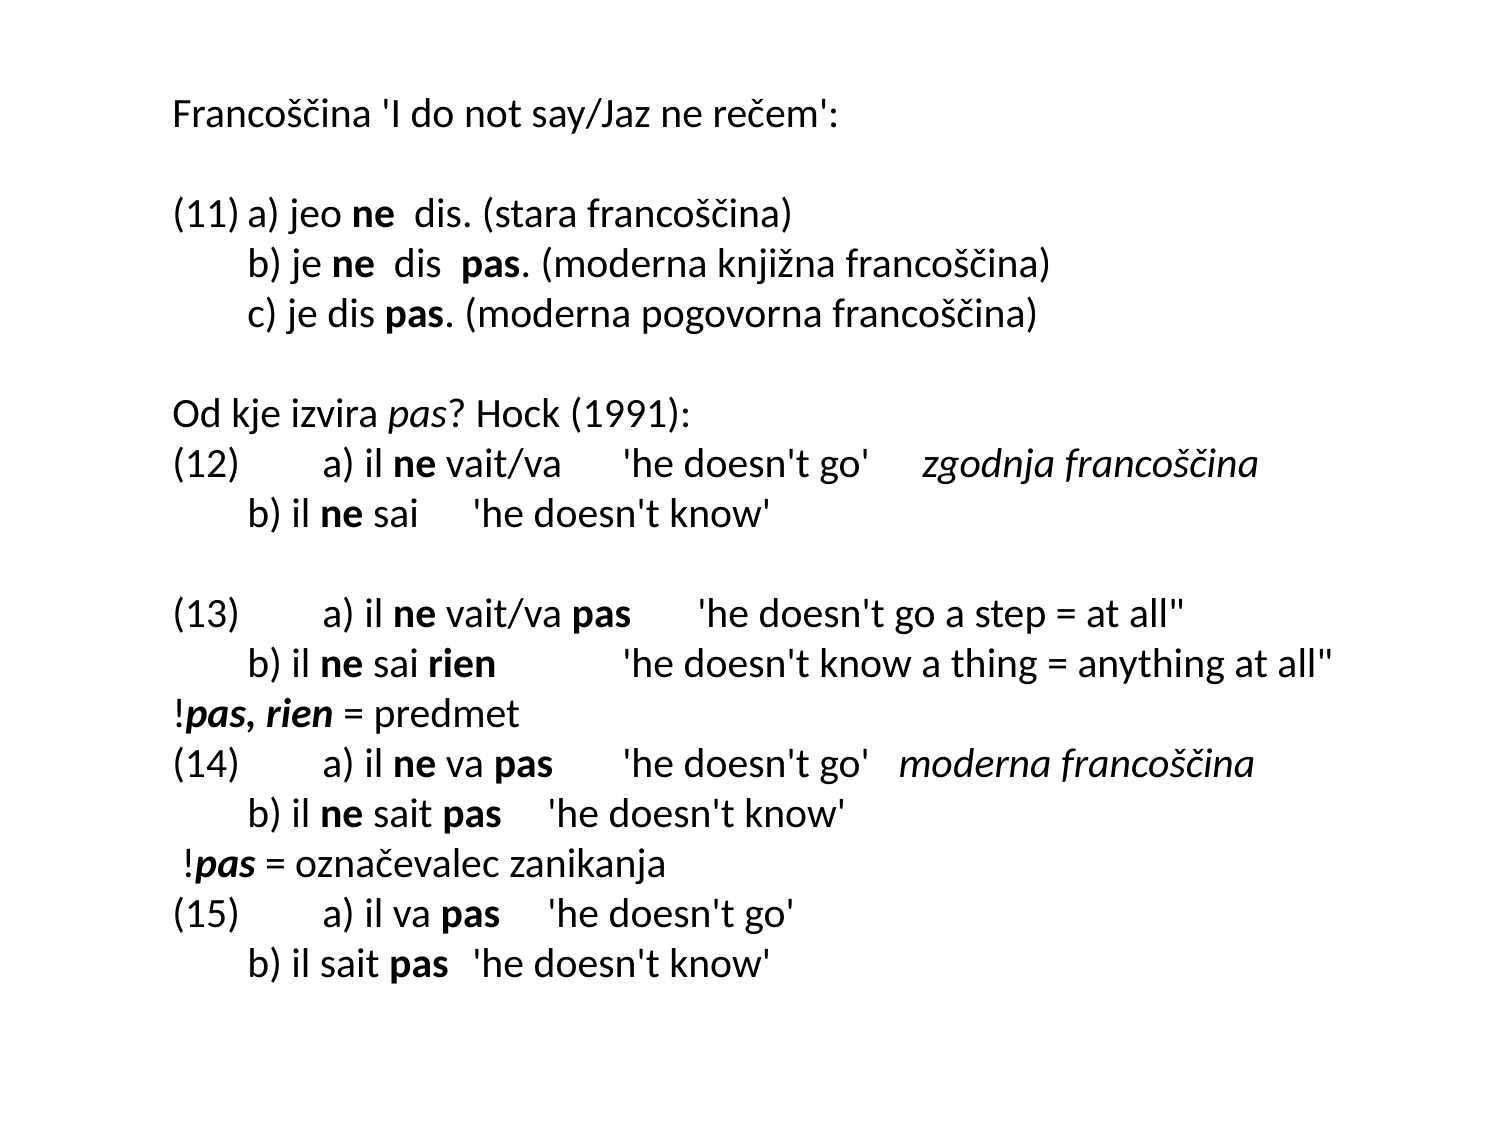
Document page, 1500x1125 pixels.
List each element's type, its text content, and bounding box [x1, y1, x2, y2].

text_box Francoščina 'I do not say/Jaz ne rečem': (11) a) jeo ne dis. (stara francoščina) b) je ne dis pas. (moderna knjižna francoščina) c) je dis pas. (moderna pogovorna francoščina) Od kje izvira pas? Hock (1991): (12) a) il ne vait/va 'he doesn't go' zgodnja francoščina b) il ne sai 'he doesn't know' (13) a) il ne vait/va pas 'he doesn't go a step = at all" b) il ne sai rien 'he doesn't know a thing = anything at all" !pas, rien = predmet (14) a) il ne va pas 'he doesn't go' moderna francoščina b) il ne sait pas 'he doesn't know' !pas = označevalec zanikanja (15) a) il va pas 'he doesn't go' b) il sait pas 'he doesn't know' [157, 78, 1349, 1044]
